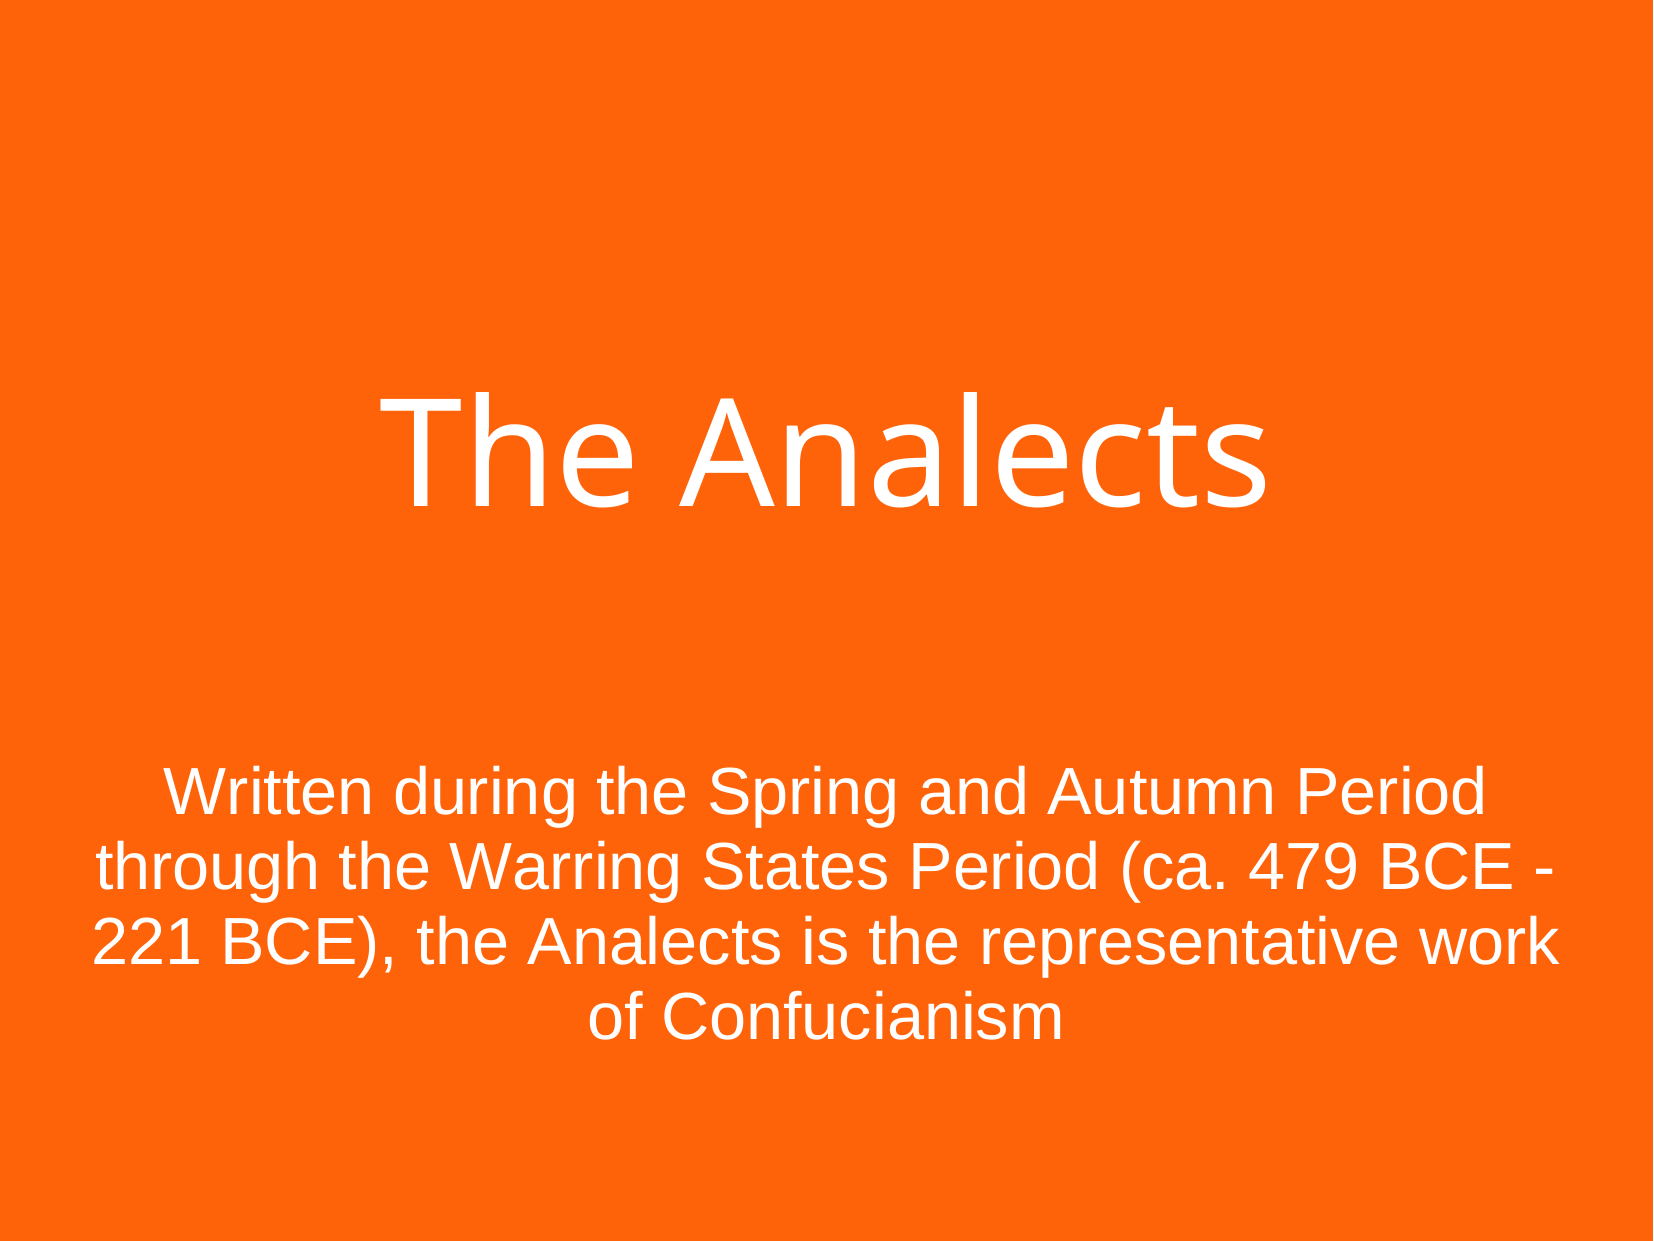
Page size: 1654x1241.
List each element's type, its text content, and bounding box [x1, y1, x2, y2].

subtitle The Analects Written during the Spring and Autumn Period through the Warring States Period (ca. 479 BCE - 221 BCE), the Analects is the representative work of Confucianism [82, 290, 1571, 1109]
